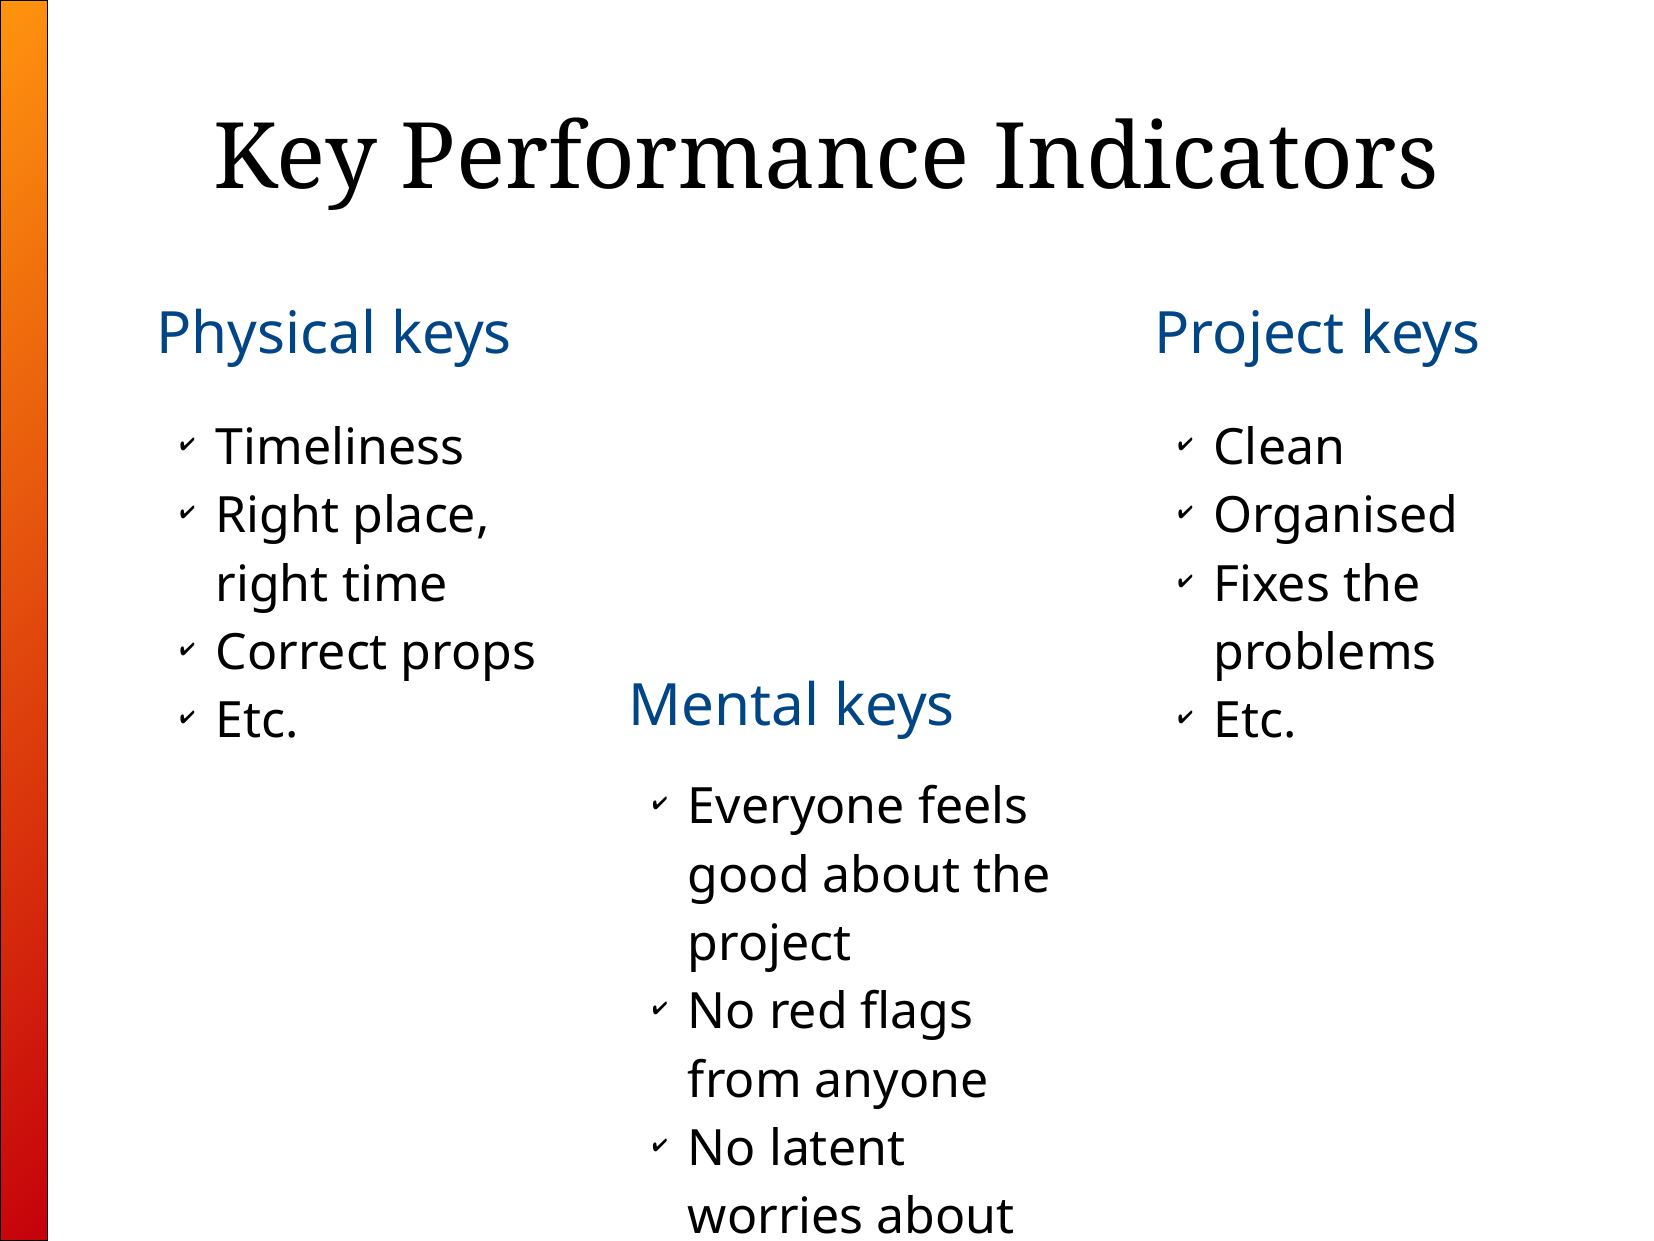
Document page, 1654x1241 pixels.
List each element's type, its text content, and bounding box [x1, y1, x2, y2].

text_box Timeliness Right place, right time Correct props Etc. [165, 403, 615, 792]
text_box Everyone feels good about the project No red flags from anyone No latent worries about the problem Etc. [637, 763, 1075, 1198]
text_box [0, 0, 48, 1241]
text_box Mental keys [614, 655, 899, 741]
text_box Physical keys [141, 283, 478, 369]
text_box Project keys [1139, 283, 1455, 369]
title Key Performance Indicators [82, 49, 1571, 257]
text_box Clean Organised Fixes the problems Etc. [1163, 403, 1613, 697]
